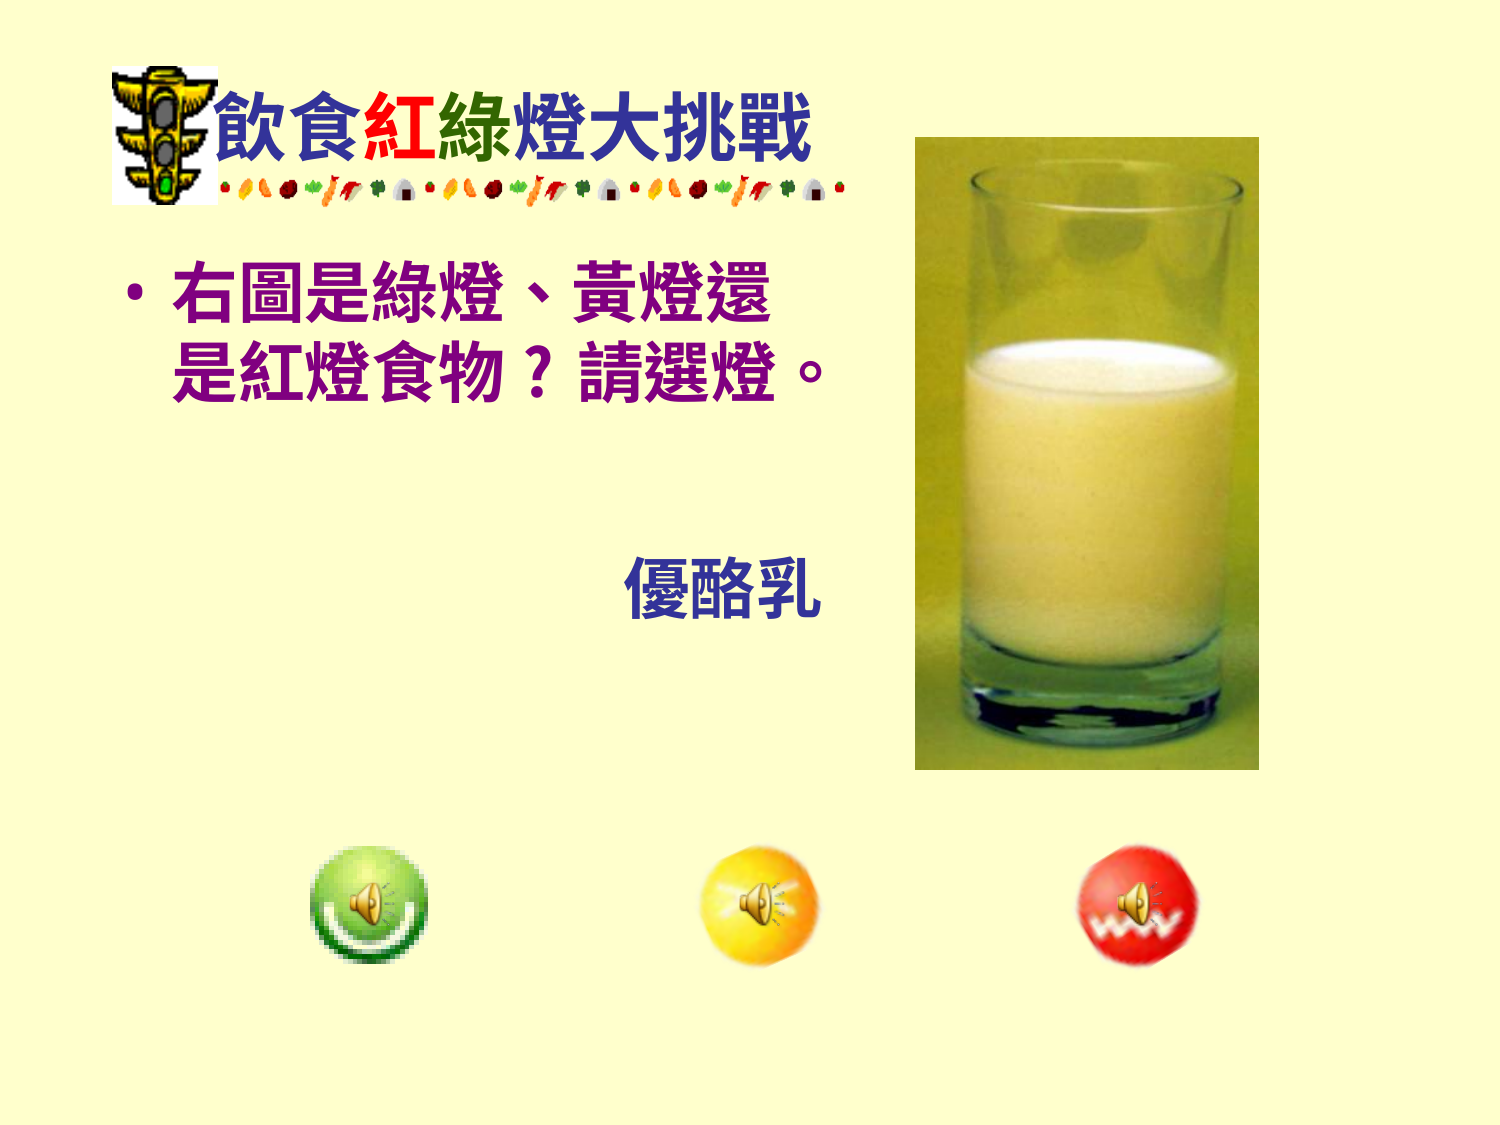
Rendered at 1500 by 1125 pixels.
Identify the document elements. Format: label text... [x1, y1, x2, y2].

picture [301, 846, 443, 964]
text_box 優酪乳 [608, 538, 839, 635]
list 右圖是綠燈、黃燈還是紅燈食物?請選燈。 [100, 243, 833, 516]
picture [1048, 817, 1231, 992]
picture [112, 66, 847, 209]
picture [673, 822, 850, 988]
text_box 飲食紅綠燈大挑戰 [194, 78, 868, 173]
picture [915, 137, 1259, 770]
